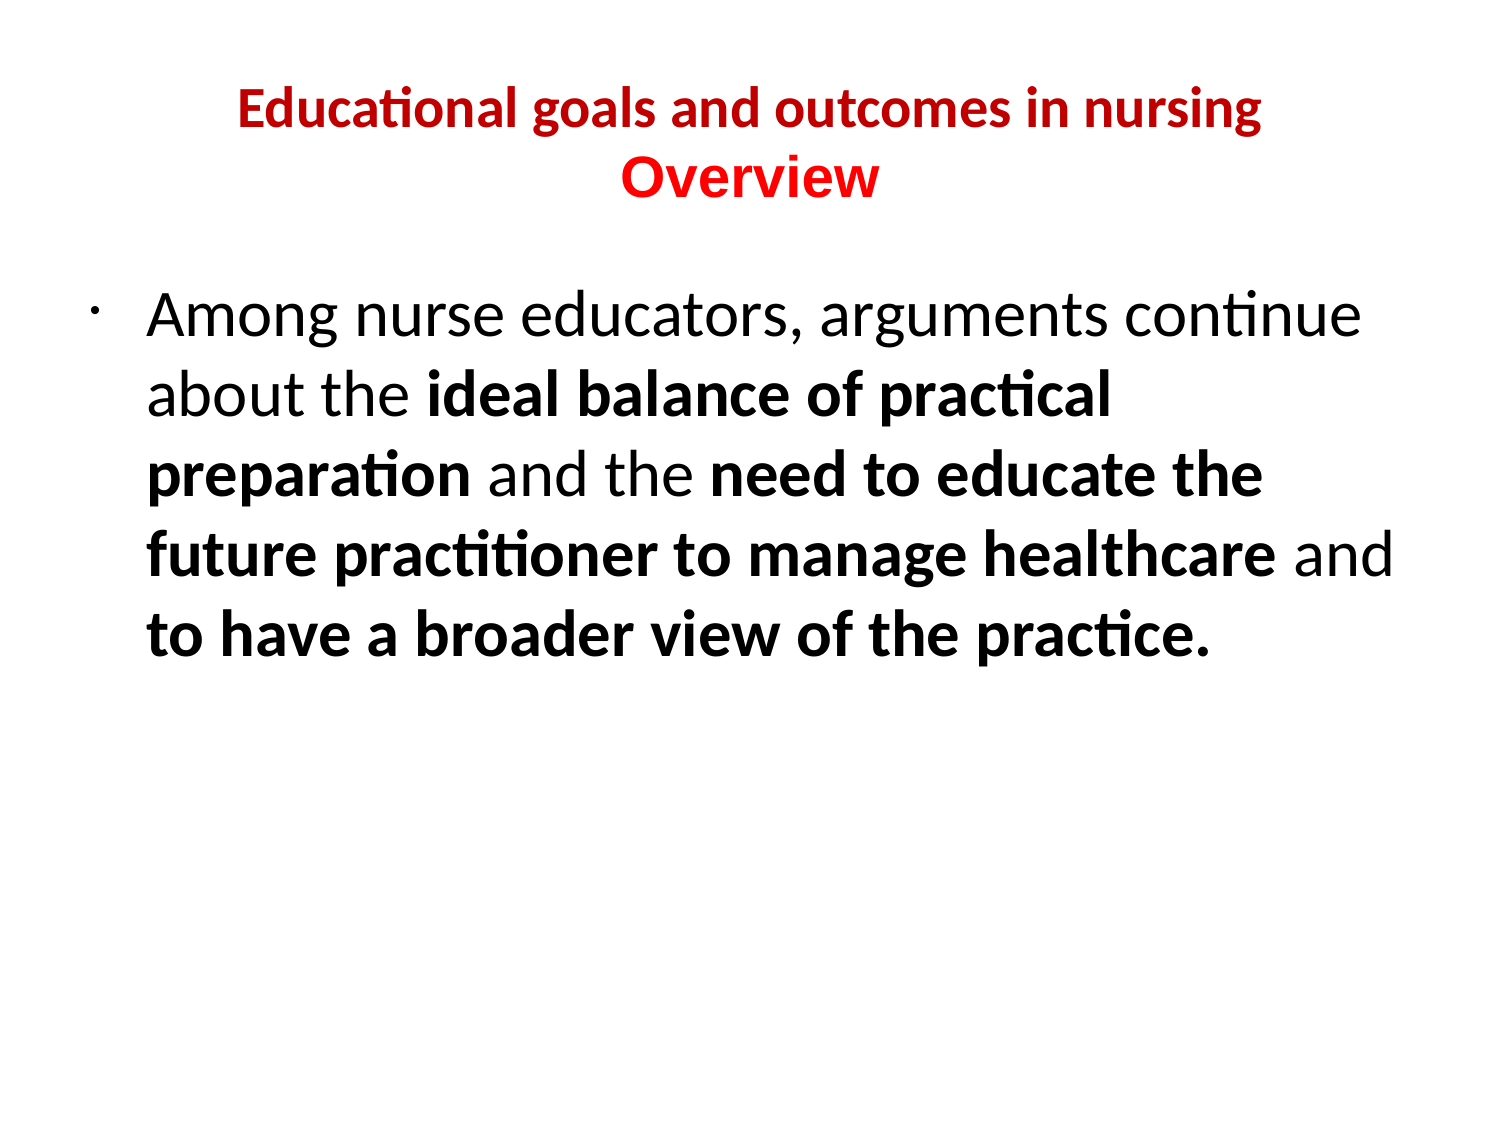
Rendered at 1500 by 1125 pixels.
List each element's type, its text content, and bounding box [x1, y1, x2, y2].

title Educational goals and outcomes in nursing Overview [75, 45, 1425, 233]
list Among nurse educators, arguments continue about the ideal balance of practical preparation and the need to educate the future practitioner to manage healthcare and to have a broader view of the practice. [75, 262, 1425, 1005]
